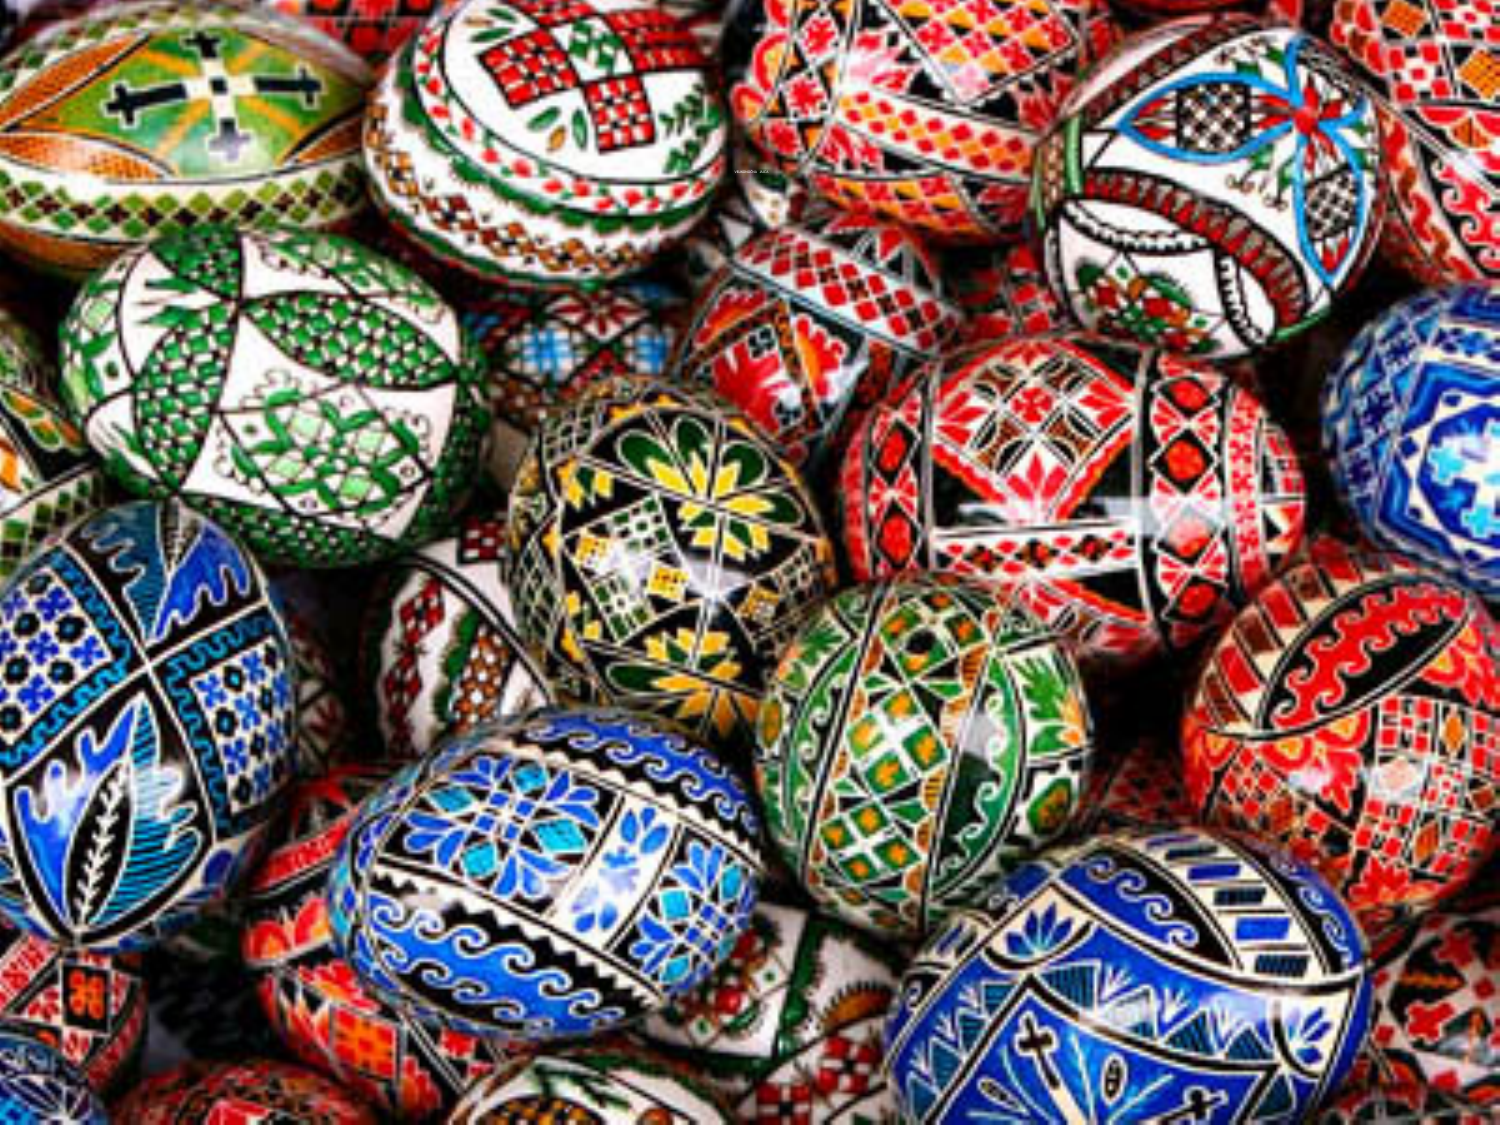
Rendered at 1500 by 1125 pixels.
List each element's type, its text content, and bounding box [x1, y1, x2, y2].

title VELIKONOČNA JAJCA [75, 45, 1425, 233]
picture [0, 0, 1500, 1125]
